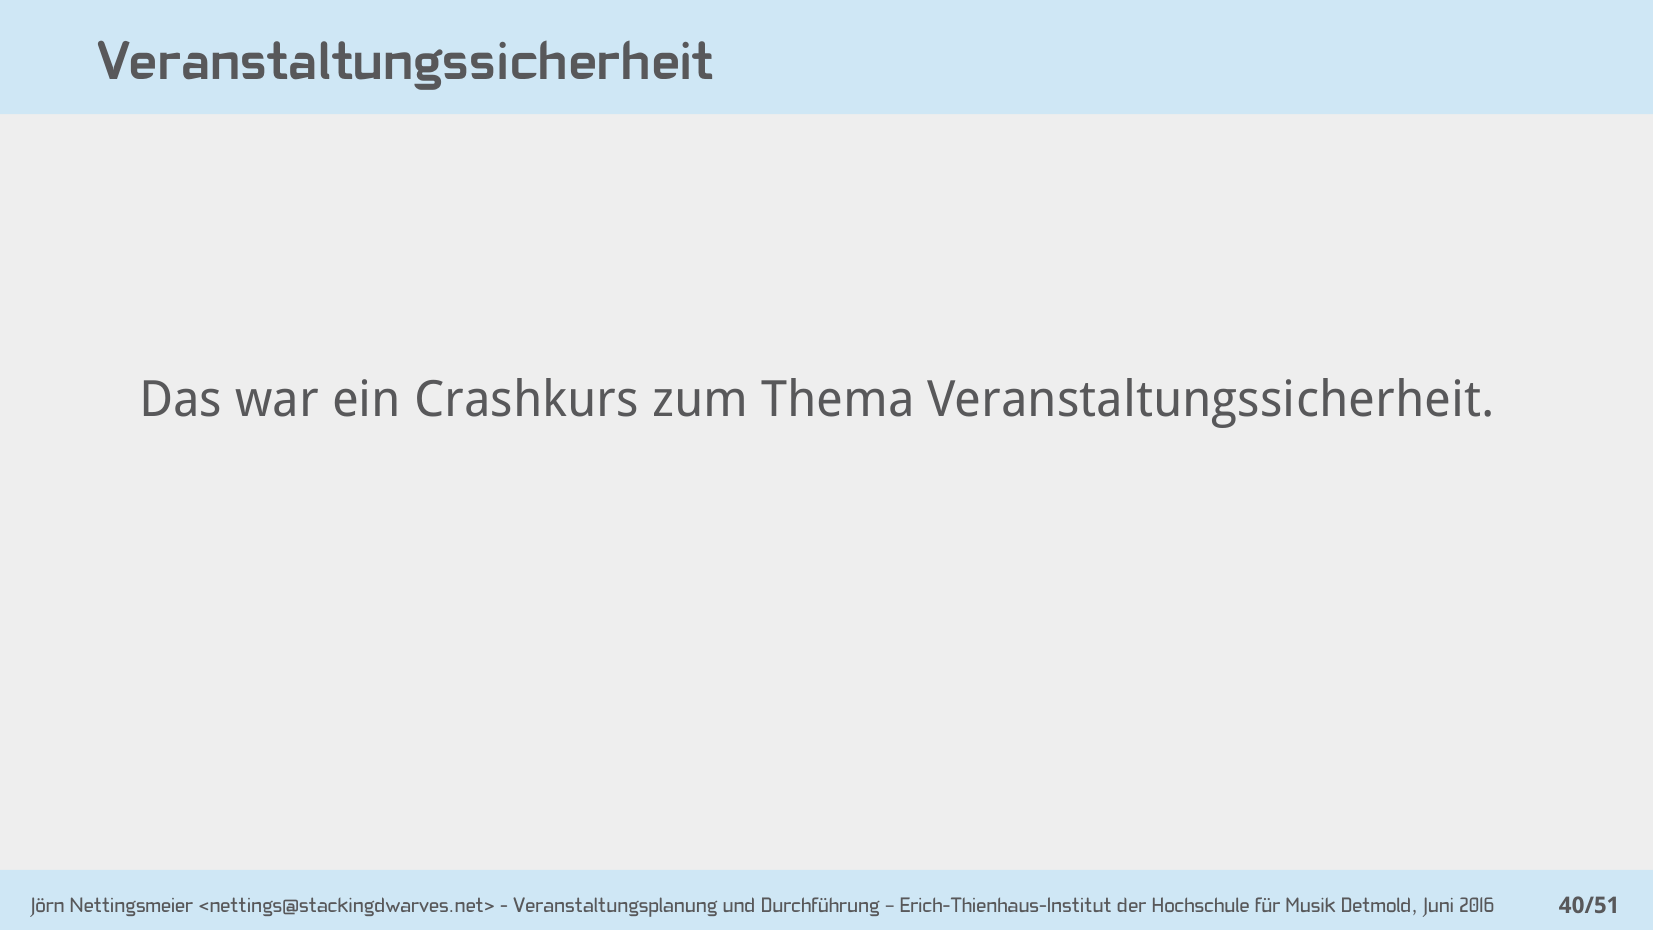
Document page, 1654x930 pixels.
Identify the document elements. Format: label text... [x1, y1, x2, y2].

title Veranstaltungssicherheit [97, 0, 1537, 137]
list Das war ein Crashkurs zum Thema Veranstaltungssicherheit. [58, 370, 1576, 876]
